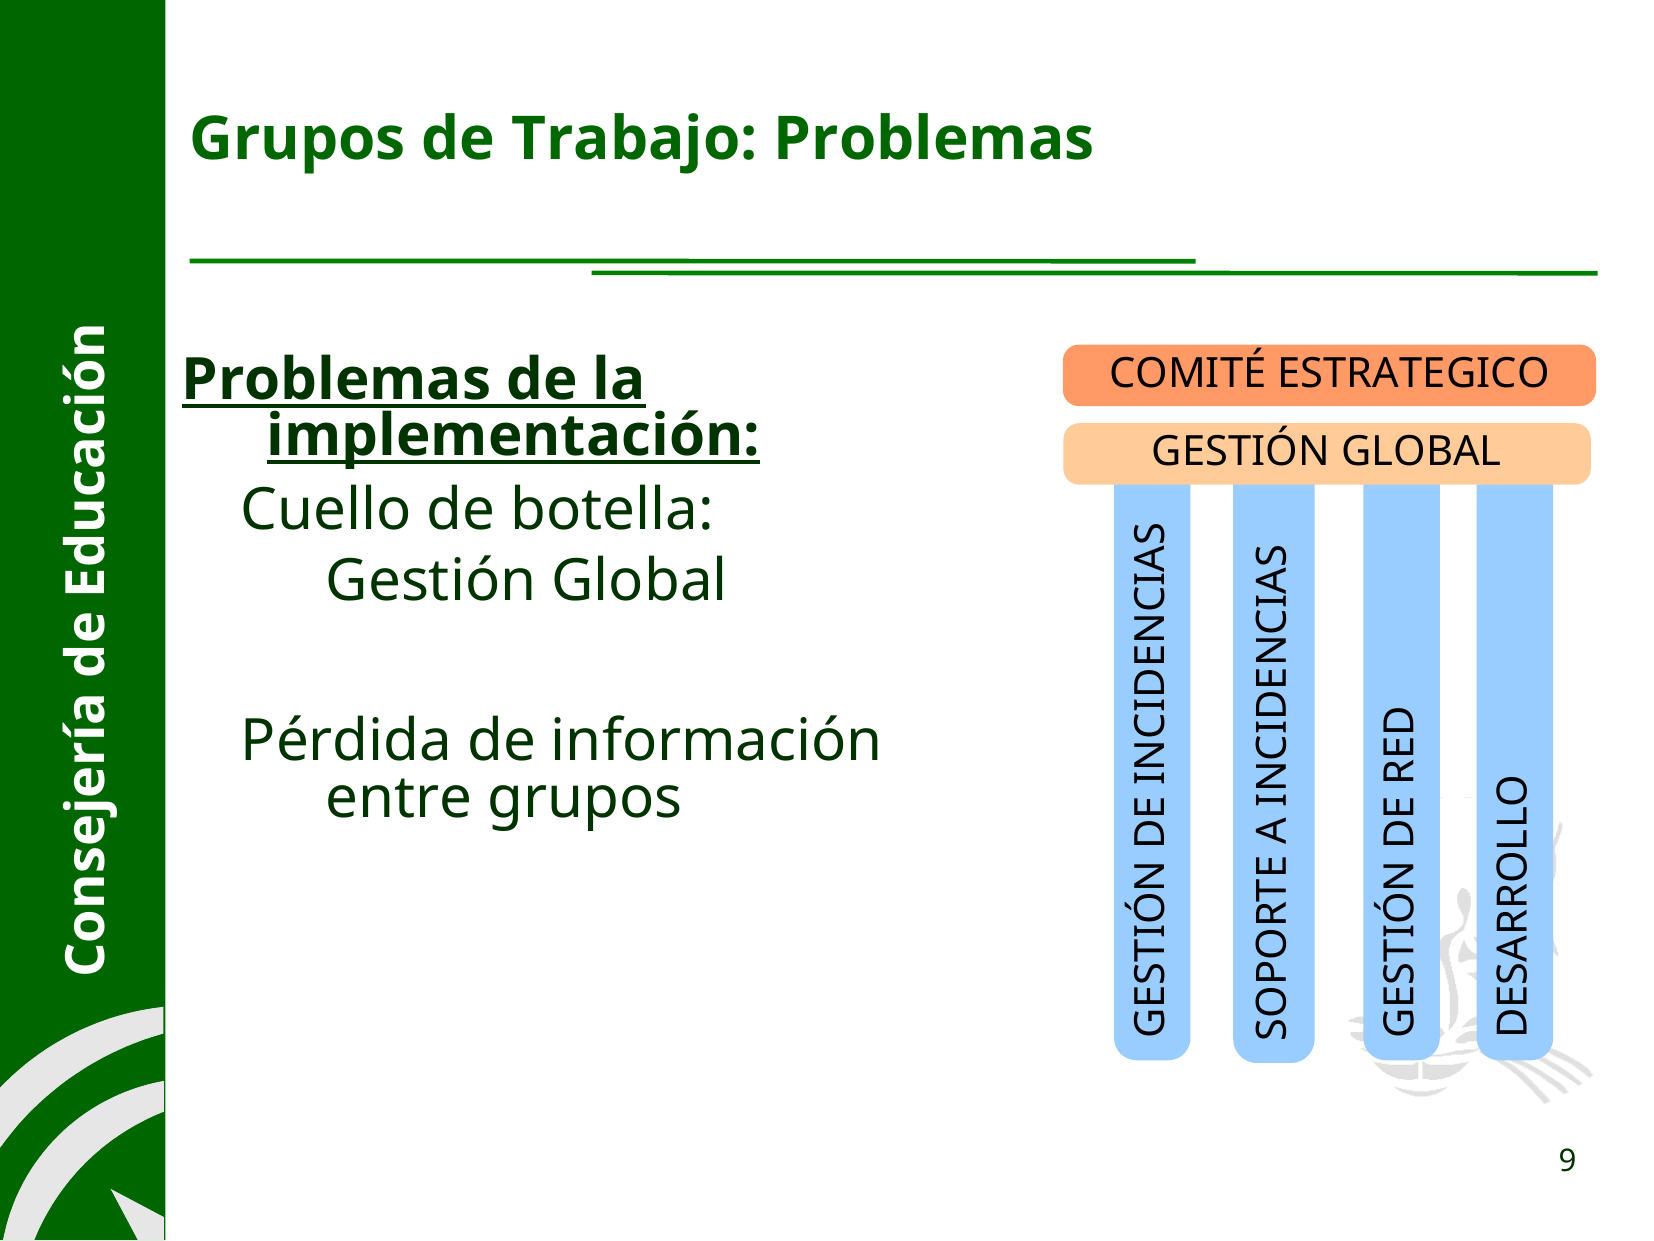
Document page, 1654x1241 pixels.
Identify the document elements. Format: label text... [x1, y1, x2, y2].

text_box GESTIÓN GLOBAL [1063, 423, 1591, 485]
text_box GESTIÓN DE INCIDENCIAS [1114, 485, 1191, 1061]
text_box SOPORTE A INCIDENCIAS [1233, 485, 1315, 1063]
title Grupos de Trabajo: Problemas [189, 64, 1594, 219]
text_box DESARROLLO [1476, 485, 1554, 1061]
text_box COMITÉ ESTRATEGICO [1062, 344, 1597, 407]
list Problemas de la implementación: [147, 354, 1004, 473]
text_box GESTIÓN DE RED [1363, 485, 1440, 1061]
picture [1269, 797, 1595, 1122]
list Cuello de botella: Gestión Global Pérdida de información entre grupos [206, 473, 945, 827]
